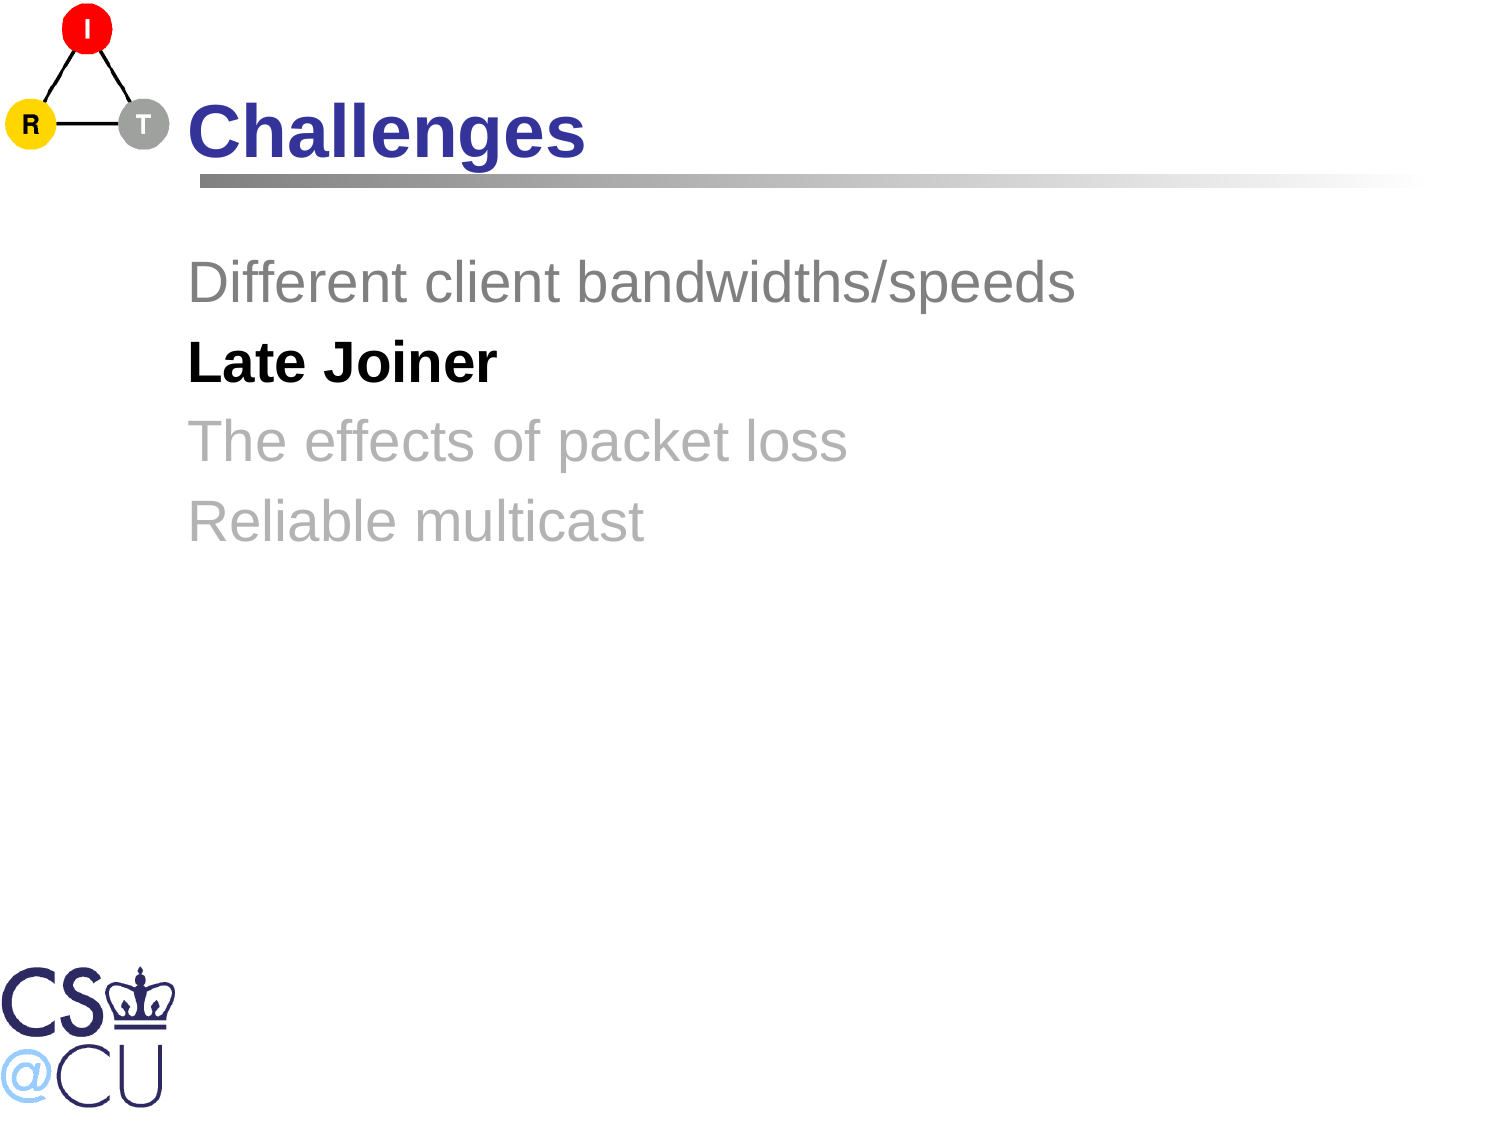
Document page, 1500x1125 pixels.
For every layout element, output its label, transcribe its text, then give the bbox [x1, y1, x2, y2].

picture [0, 0, 173, 154]
list Different client bandwidths/speeds Late Joiner The effects of packet loss Reliable multicast [187, 249, 1463, 998]
picture [0, 949, 175, 1125]
title Challenges [187, 44, 1463, 218]
